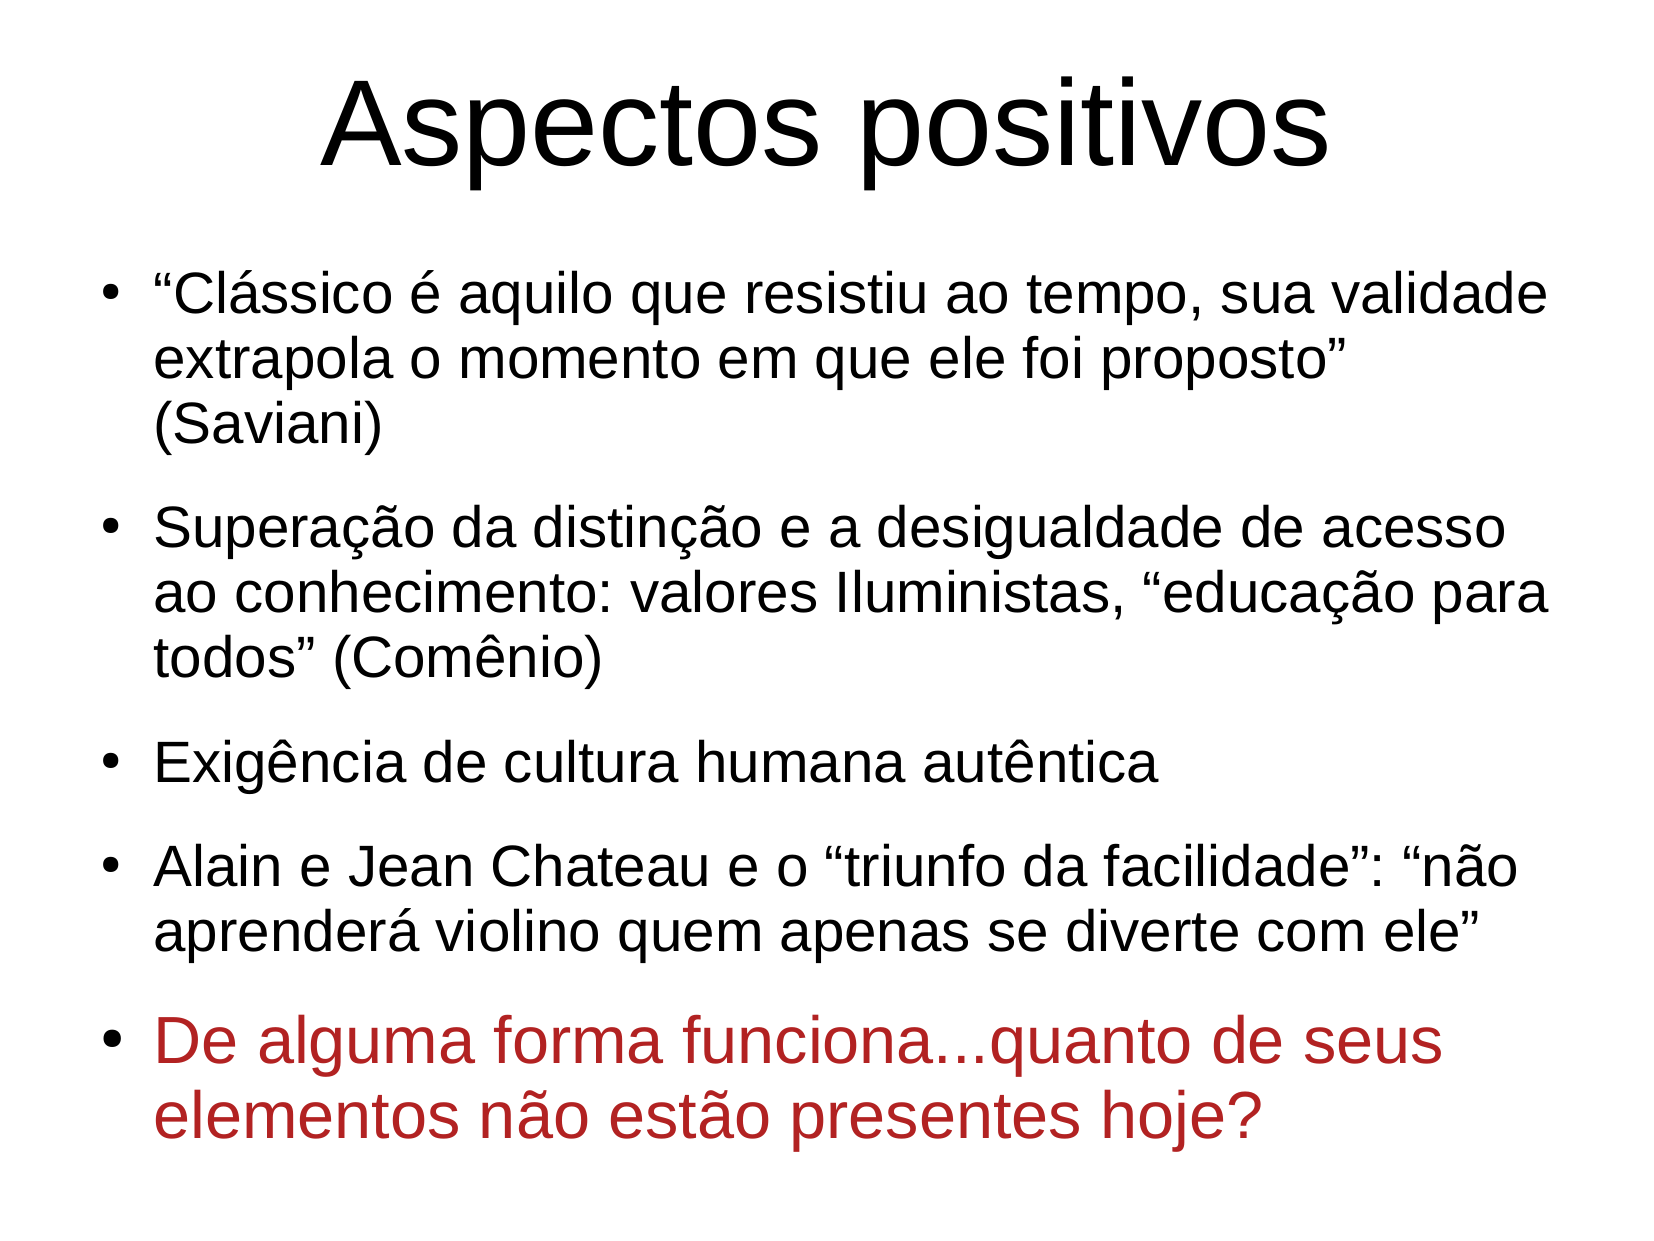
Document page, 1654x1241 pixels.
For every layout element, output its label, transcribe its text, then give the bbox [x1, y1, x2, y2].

title Aspectos positivos [82, 19, 1571, 227]
list “Clássico é aquilo que resistiu ao tempo, sua validade extrapola o momento em que ele foi proposto” (Saviani) Superação da distinção e a desigualdade de acesso ao conhecimento: valores Iluministas, “educação para todos” (Comênio) Exigência de cultura humana autêntica Alain e Jean Chateau e o “triunfo da facilidade”: “não aprenderá violino quem apenas se diverte com ele” De alguma forma funciona...quanto de seus elementos não estão presentes hoje? [82, 260, 1571, 980]
